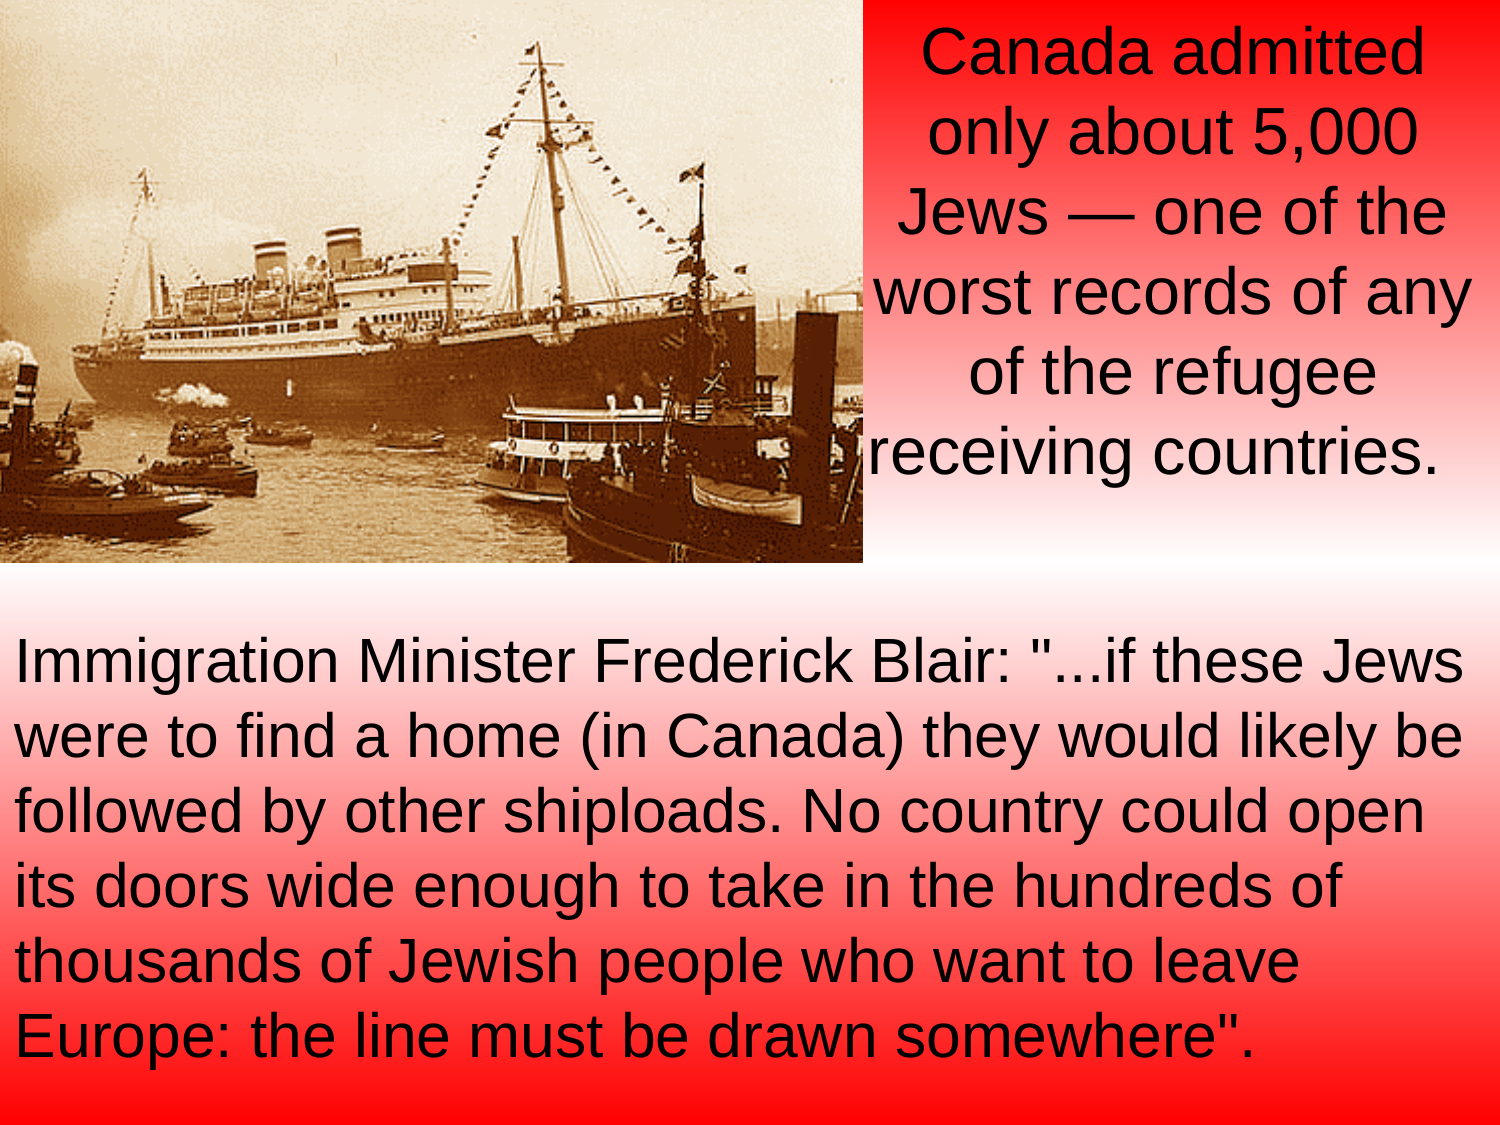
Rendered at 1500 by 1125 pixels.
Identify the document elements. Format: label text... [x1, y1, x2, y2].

picture [0, 0, 863, 564]
text_box Canada admitted only about 5,000 Jews — one of the worst records of any of the refugee receiving countries. [863, 0, 1500, 496]
text_box Immigration Minister Frederick Blair: "...if these Jews were to find a home (in Canada) they would likely be followed by other shiploads. No country could open its doors wide enough to take in the hundreds of thousands of Jewish people who want to leave Europe: the line must be drawn somewhere". [0, 612, 1500, 1078]
